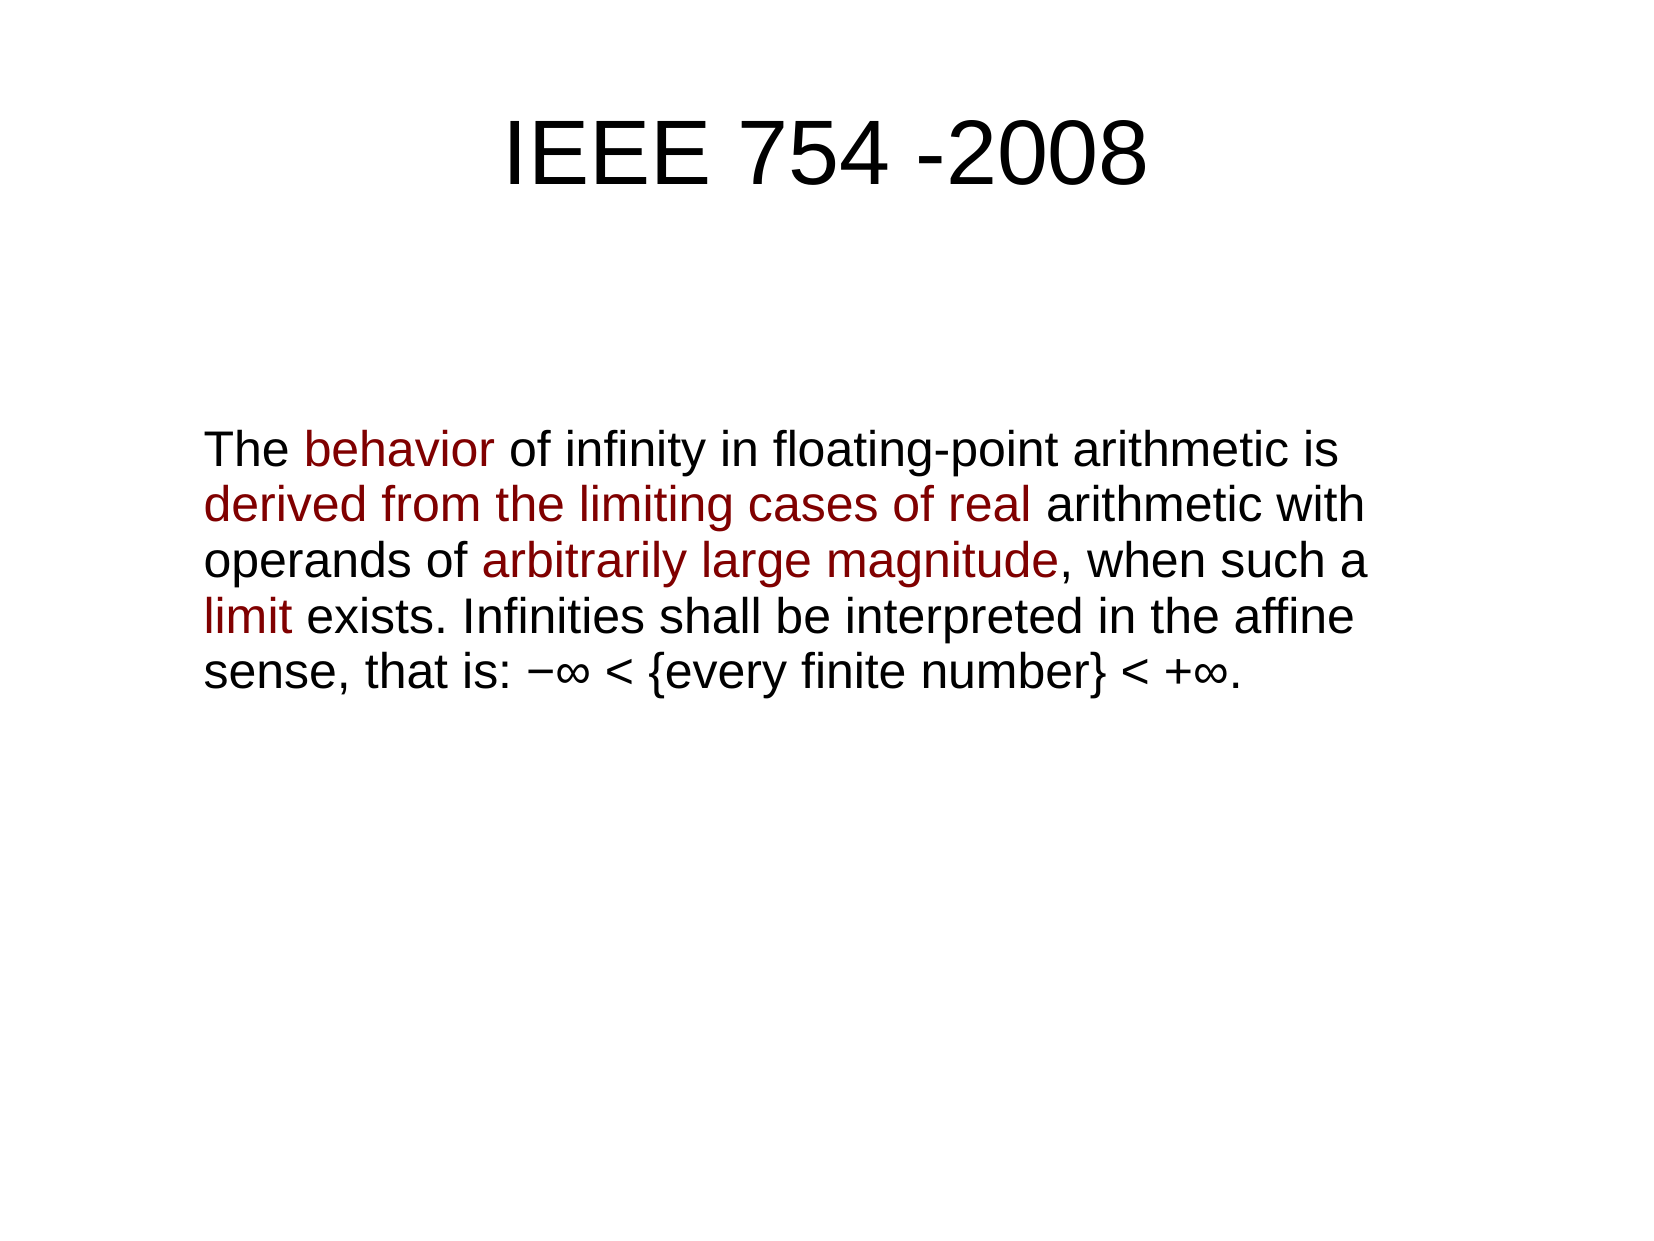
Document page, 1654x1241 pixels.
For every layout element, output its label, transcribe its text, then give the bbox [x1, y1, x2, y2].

title IEEE 754 -2008 [82, 49, 1571, 257]
text_box The behavior of infinity in floating-point arithmetic is derived from the limiting cases of real arithmetic with operands of arbitrarily large magnitude, when such a limit exists. Infinities shall be interpreted in the affine sense, that is: −∞ < {every finite number} < +∞. [188, 413, 1465, 886]
